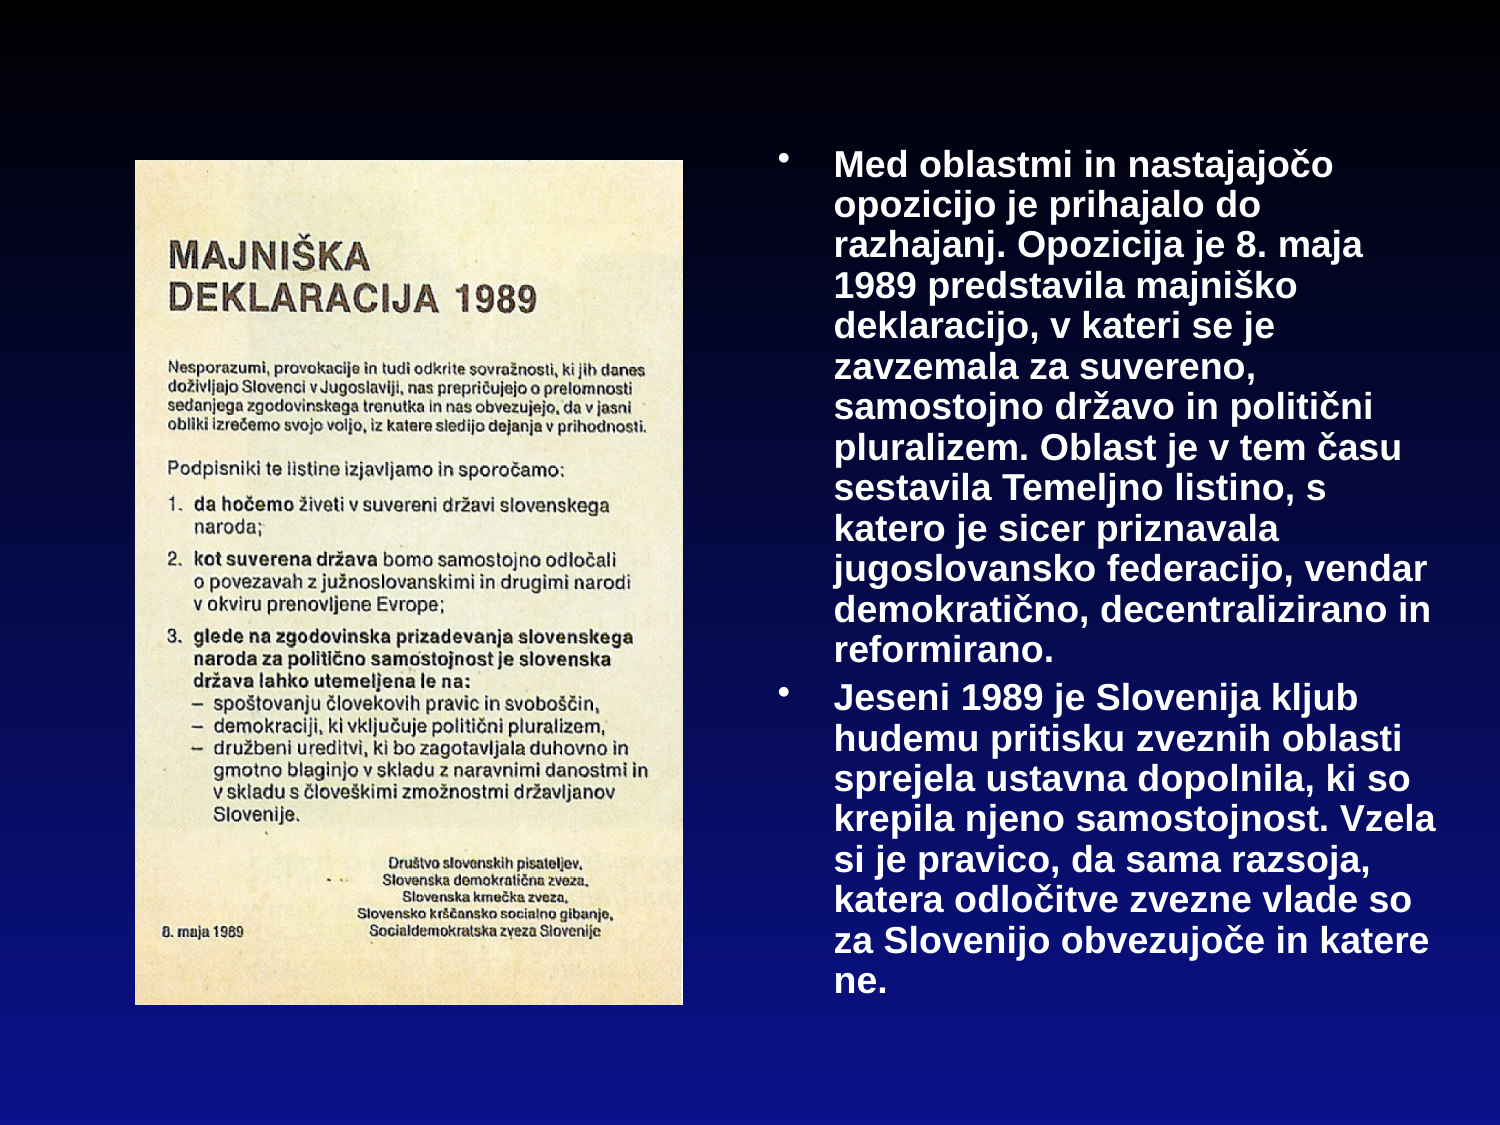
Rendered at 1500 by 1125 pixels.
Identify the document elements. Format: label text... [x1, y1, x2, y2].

list Med oblastmi in nastajajočo opozicijo je prihajalo do razhajanj. Opozicija je 8. maja 1989 predstavila majniško deklaracijo, v kateri se je zavzemala za suvereno, samostojno državo in politični pluralizem. Oblast je v tem času sestavila Temeljno listino, s katero je sicer priznavala jugoslovansko federacijo, vendar demokratično, decentralizirano in reformirano. Jeseni 1989 je Slovenija kljub hudemu pritisku zveznih oblasti sprejela ustavna dopolnila, ki so krepila njeno samostojnost. Vzela si je pravico, da sama razsoja, katera odločitve zvezne vlade so za Slovenijo obvezujoče in katere ne. [762, 137, 1459, 1094]
picture [135, 160, 683, 1005]
